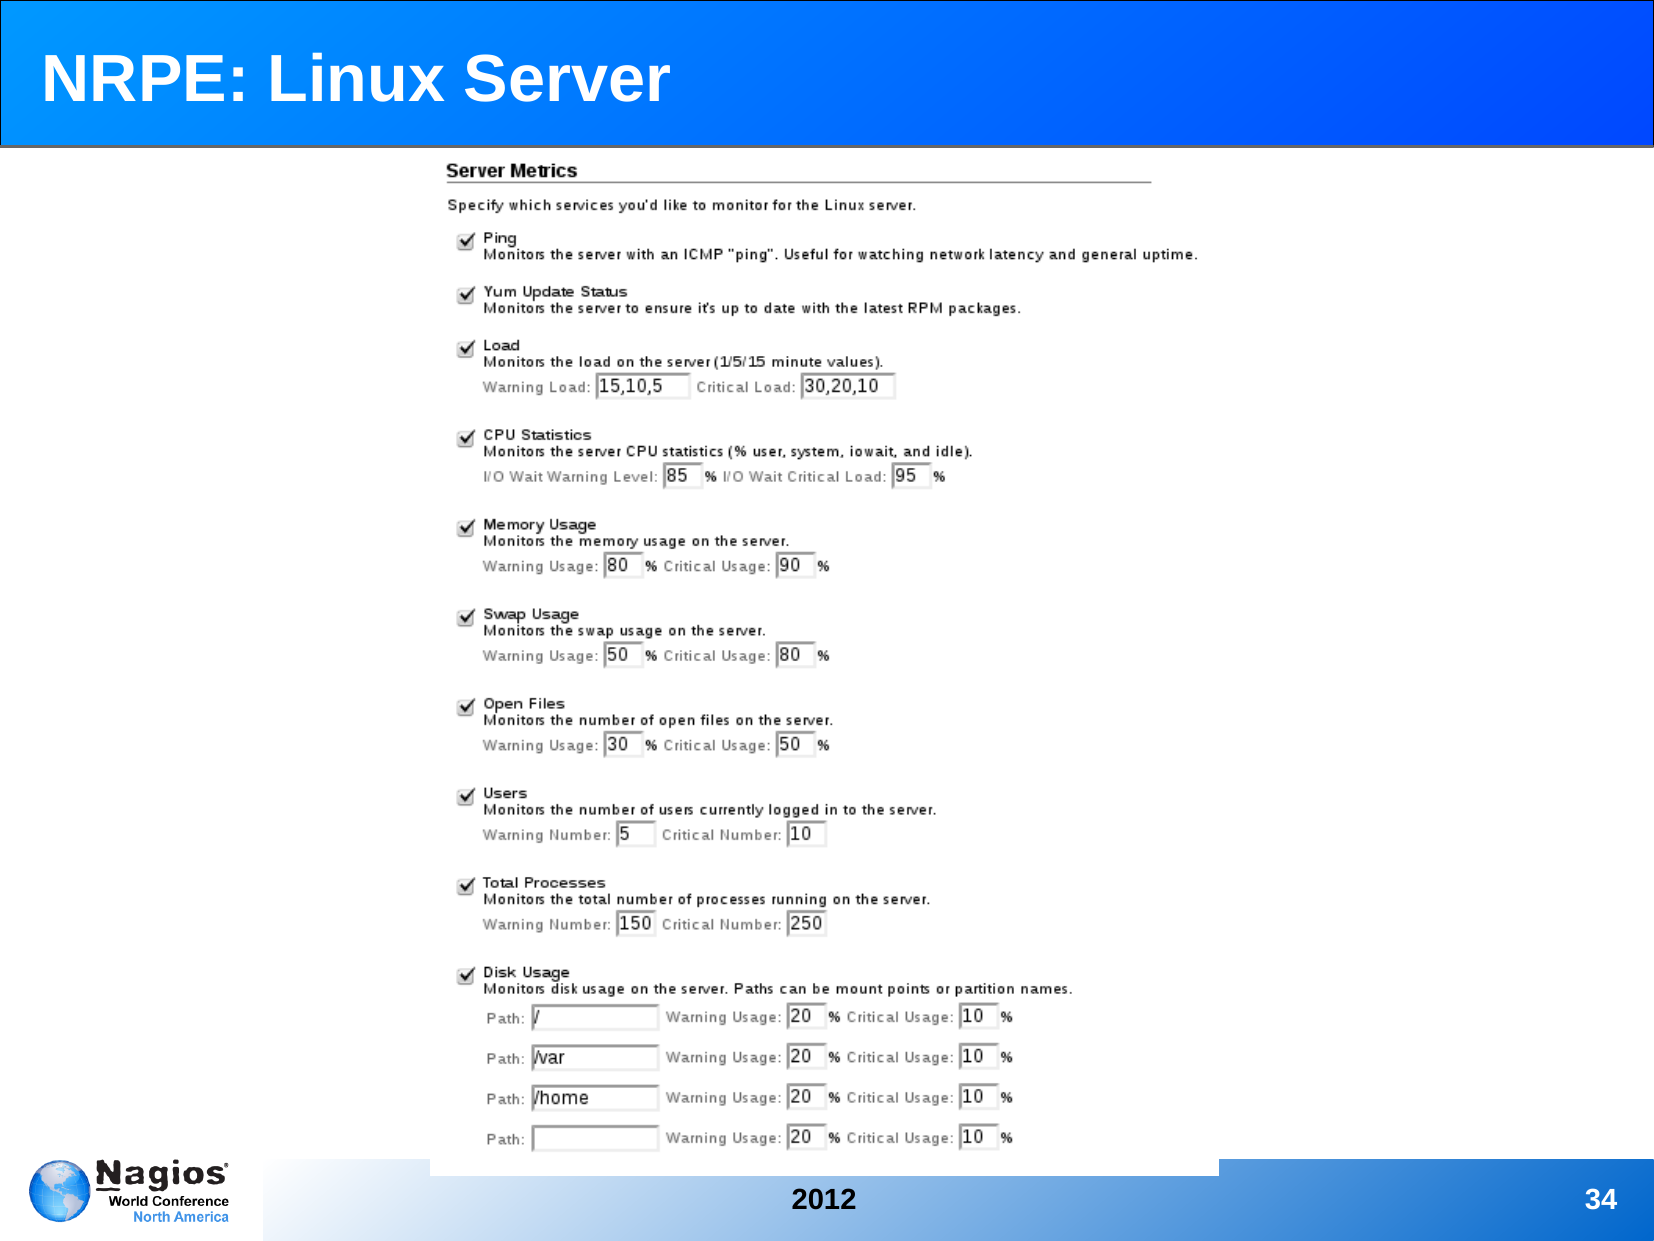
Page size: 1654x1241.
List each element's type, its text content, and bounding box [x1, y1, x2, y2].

picture [29, 1159, 229, 1235]
title NRPE: Linux Server [41, 36, 1248, 120]
picture [430, 155, 1219, 1176]
